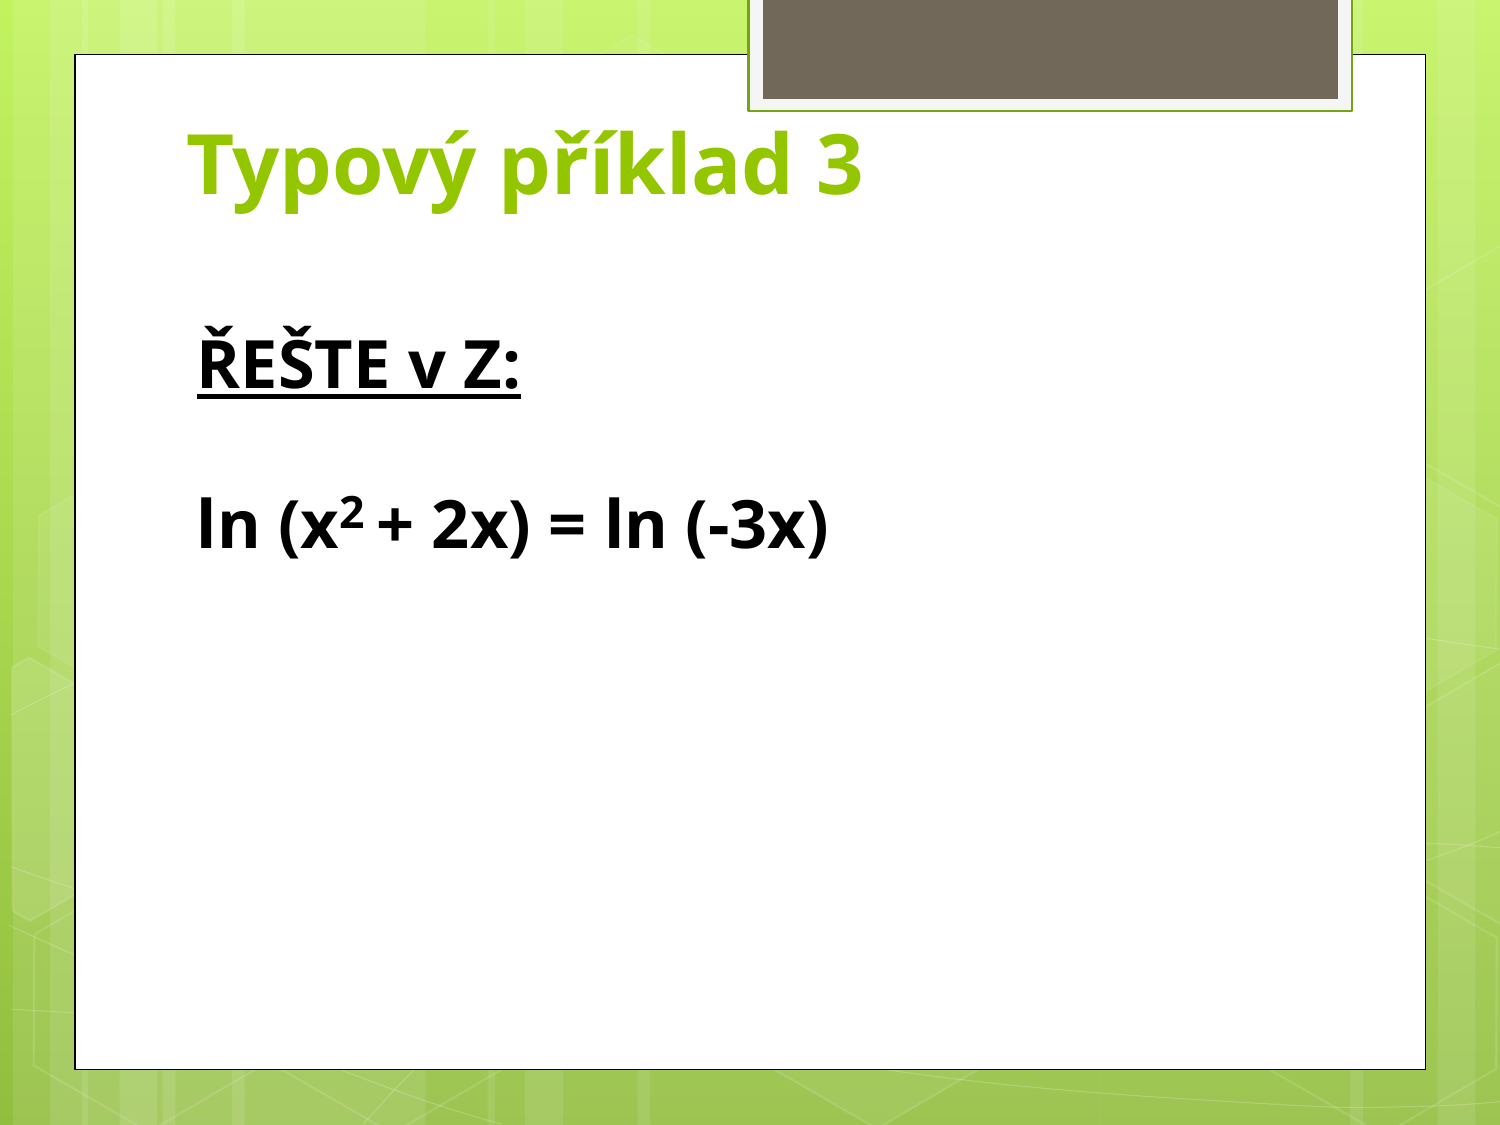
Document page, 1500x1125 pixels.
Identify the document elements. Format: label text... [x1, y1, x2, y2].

title Typový příklad 3 [171, 30, 1415, 219]
text_box ŘEŠTE v Z: ln (x2 + 2x) = ln (-3x) [182, 314, 1363, 569]
